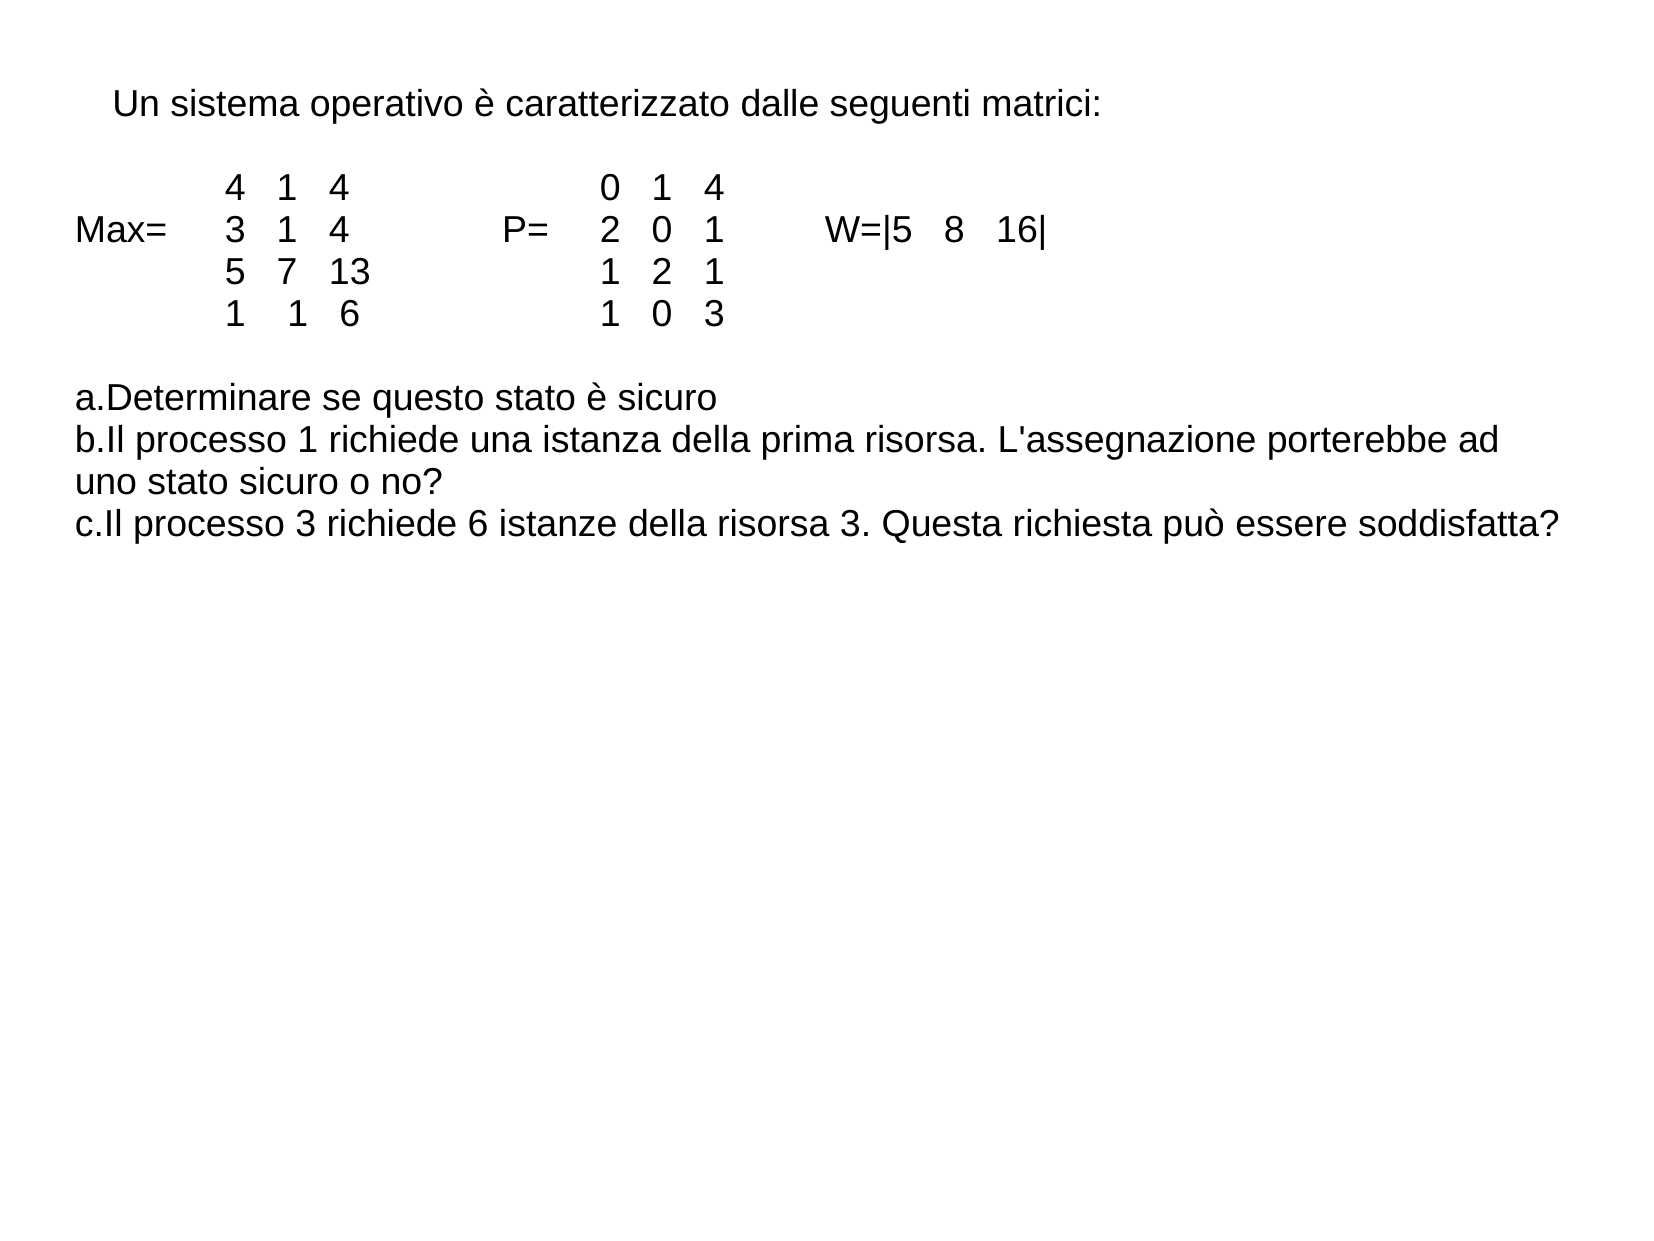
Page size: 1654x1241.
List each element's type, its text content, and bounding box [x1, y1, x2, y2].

text_box Un sistema operativo è caratterizzato dalle seguenti matrici: 4 1 4 0 1 4 Max= 3 1 4 P= 2 0 1 W=|5 8 16| 5 7 13 1 2 1 1 1 6 1 0 3 a.Determinare se questo stato è sicuro b.Il processo 1 richiede una istanza della prima risorsa. L'assegnazione porterebbe ad uno stato sicuro o no? c.Il processo 3 richiede 6 istanze della risorsa 3. Questa richiesta può essere soddisfatta? [60, 75, 1576, 678]
